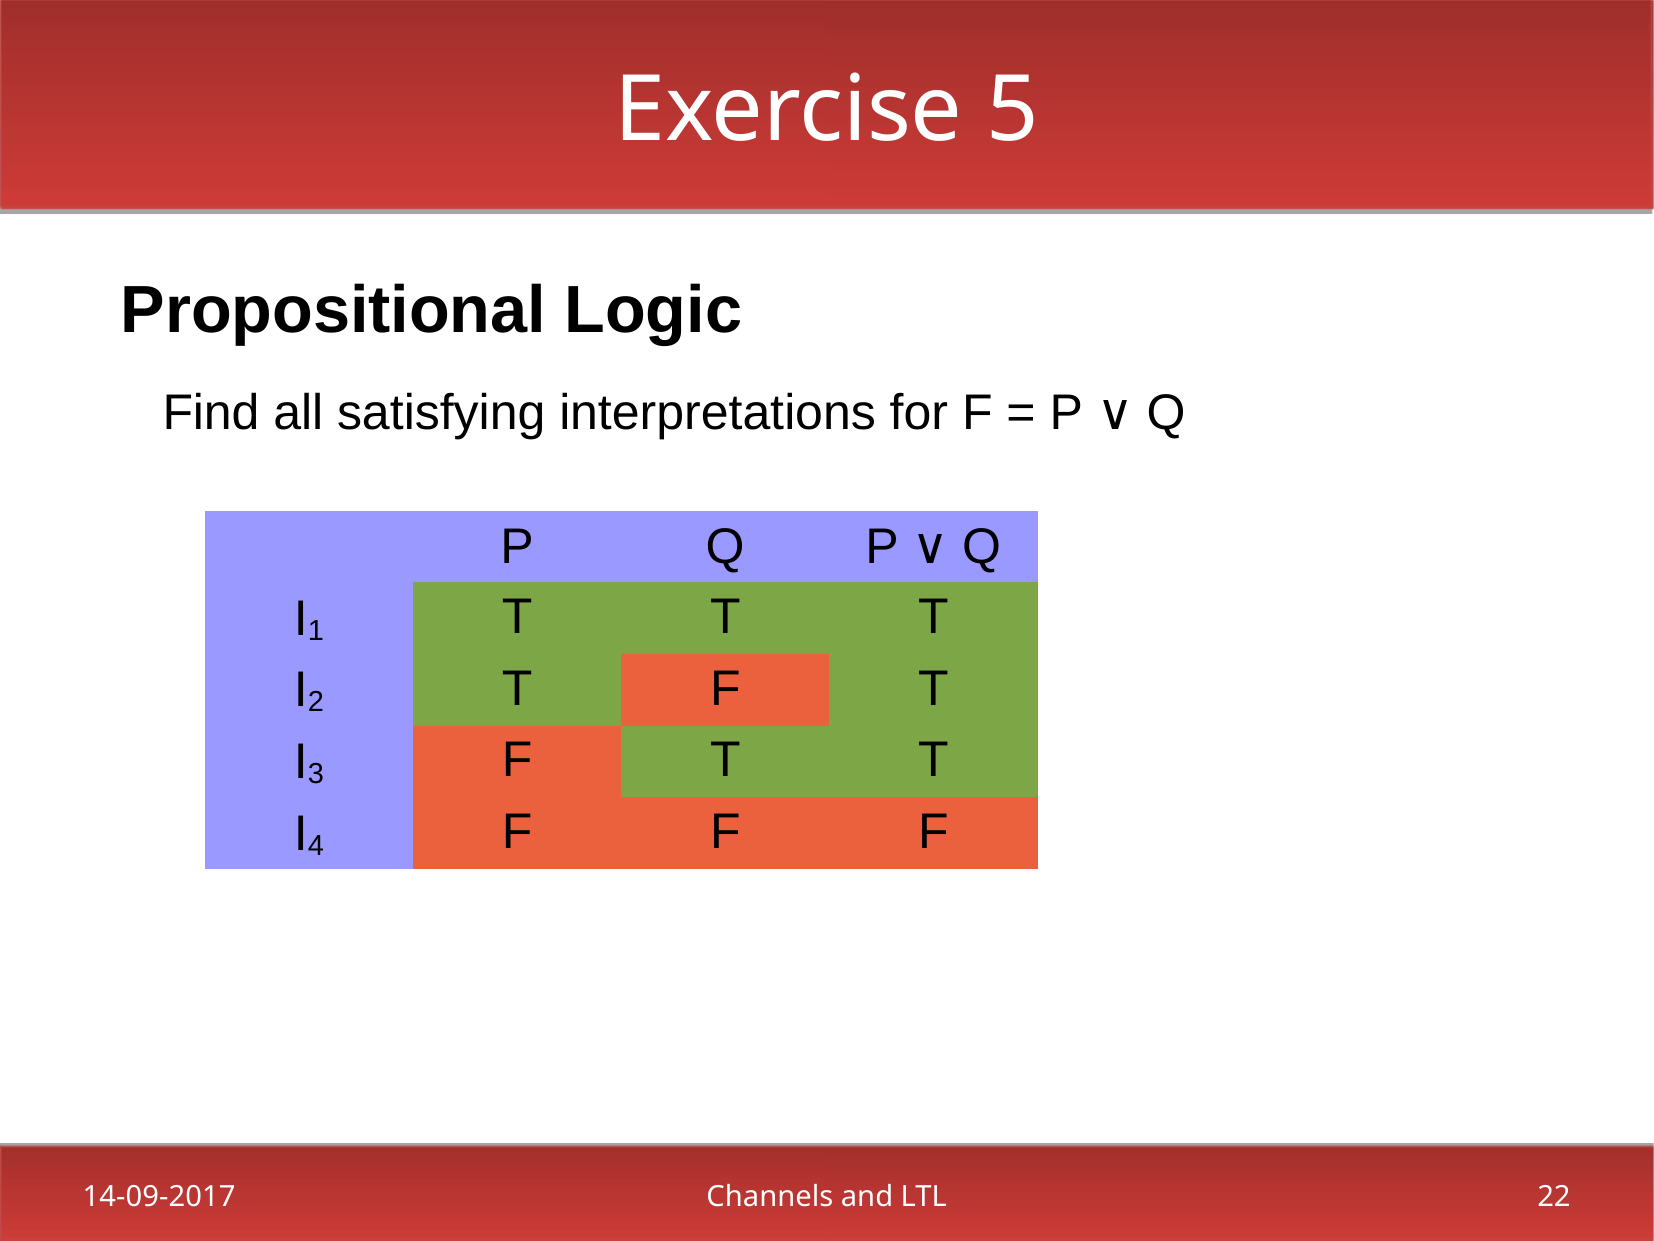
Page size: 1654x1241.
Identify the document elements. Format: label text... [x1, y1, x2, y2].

table_cell F [413, 797, 621, 869]
picture [0, 0, 1654, 214]
table_cell T [621, 582, 829, 654]
table_header [205, 511, 413, 582]
table_header Q [621, 511, 829, 582]
table_cell T [829, 582, 1038, 654]
text_box Propositional Logic [105, 264, 759, 354]
table_cell F [413, 726, 621, 797]
table_cell I3 [205, 726, 413, 797]
table_cell T [829, 654, 1038, 726]
title Exercise 5 [59, 31, 1595, 178]
text_box Find all satisfying interpretations for F = P ∨ Q [147, 377, 1202, 448]
table_header P ∨ Q [829, 511, 1038, 582]
table_cell F [829, 797, 1038, 869]
table_cell I2 [205, 654, 413, 726]
table_cell T [413, 582, 621, 654]
table_cell F [621, 797, 829, 869]
table_cell F [621, 654, 829, 726]
table_cell T [829, 726, 1038, 797]
table_cell I1 [205, 582, 413, 654]
table_cell I4 [205, 797, 413, 869]
table_cell T [413, 654, 621, 726]
picture [0, 1143, 1654, 1241]
table_header P [413, 511, 621, 582]
table_cell T [621, 726, 829, 797]
